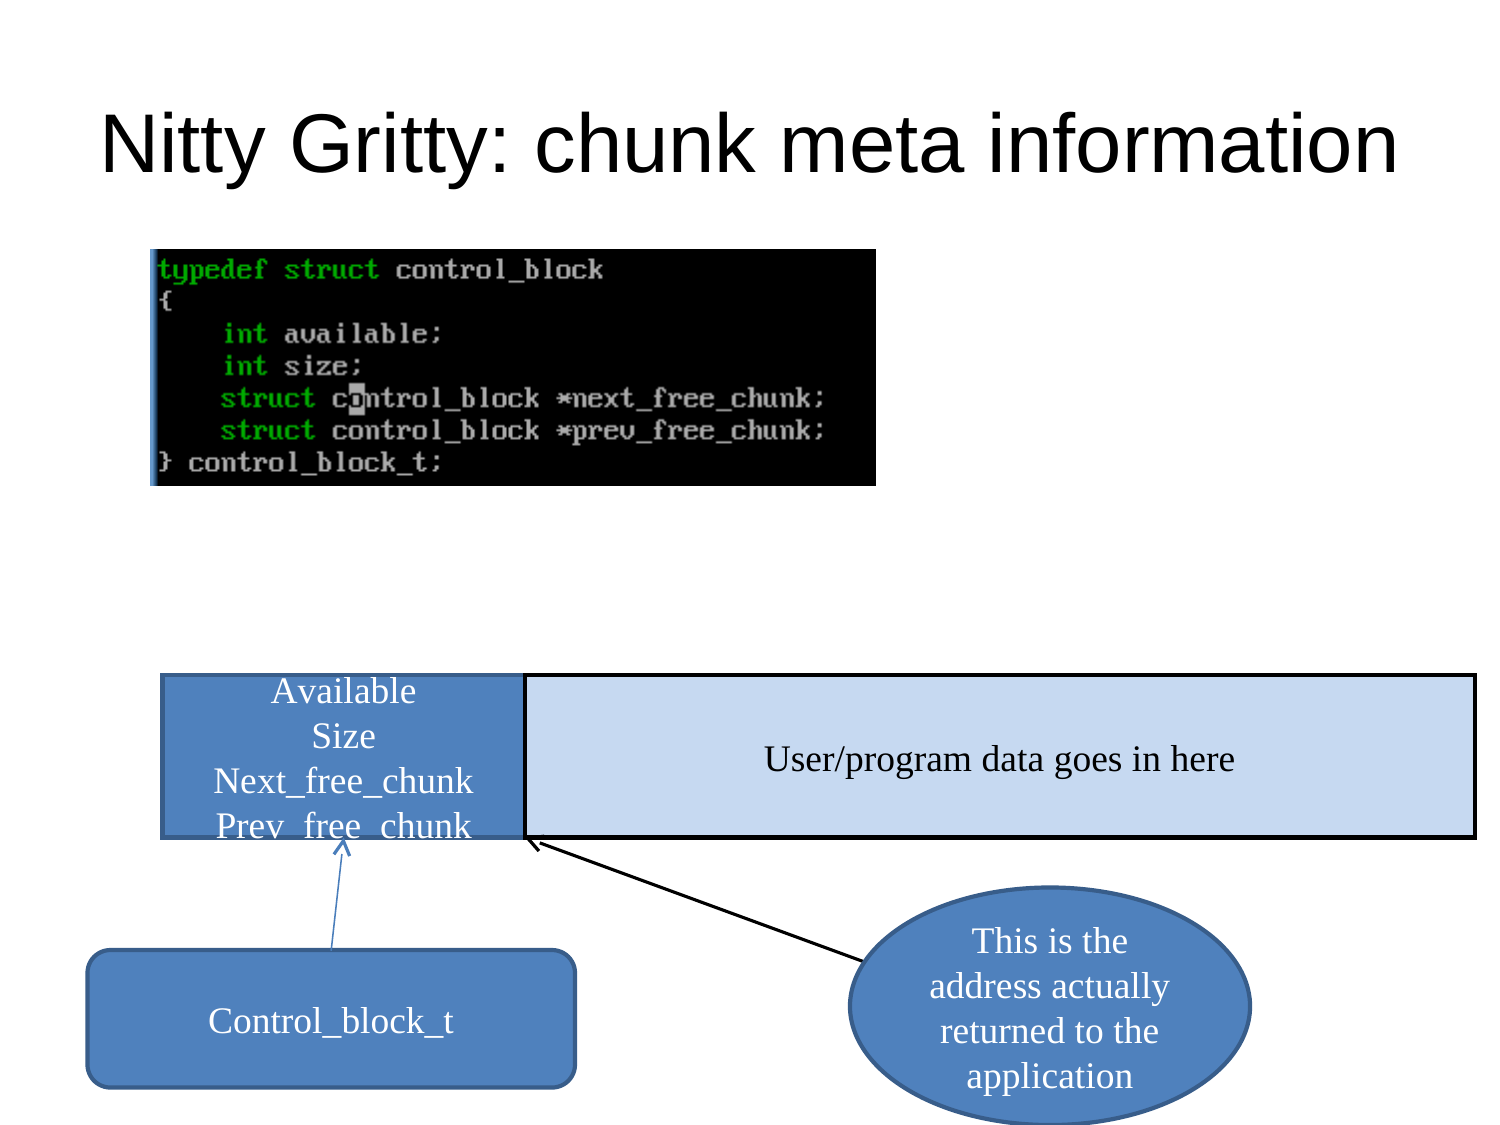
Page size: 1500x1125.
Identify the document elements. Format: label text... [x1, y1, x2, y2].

text_box This is the address actually returned to the application [849, 887, 1251, 1125]
text_box User/program data goes in here [524, 675, 1475, 838]
title Nitty Gritty: chunk meta information [75, 45, 1426, 233]
picture [150, 249, 876, 486]
text_box Control_block_t [87, 950, 576, 1088]
text_box Available Size Next_free_chunk Prev_free_chunk [162, 675, 524, 838]
